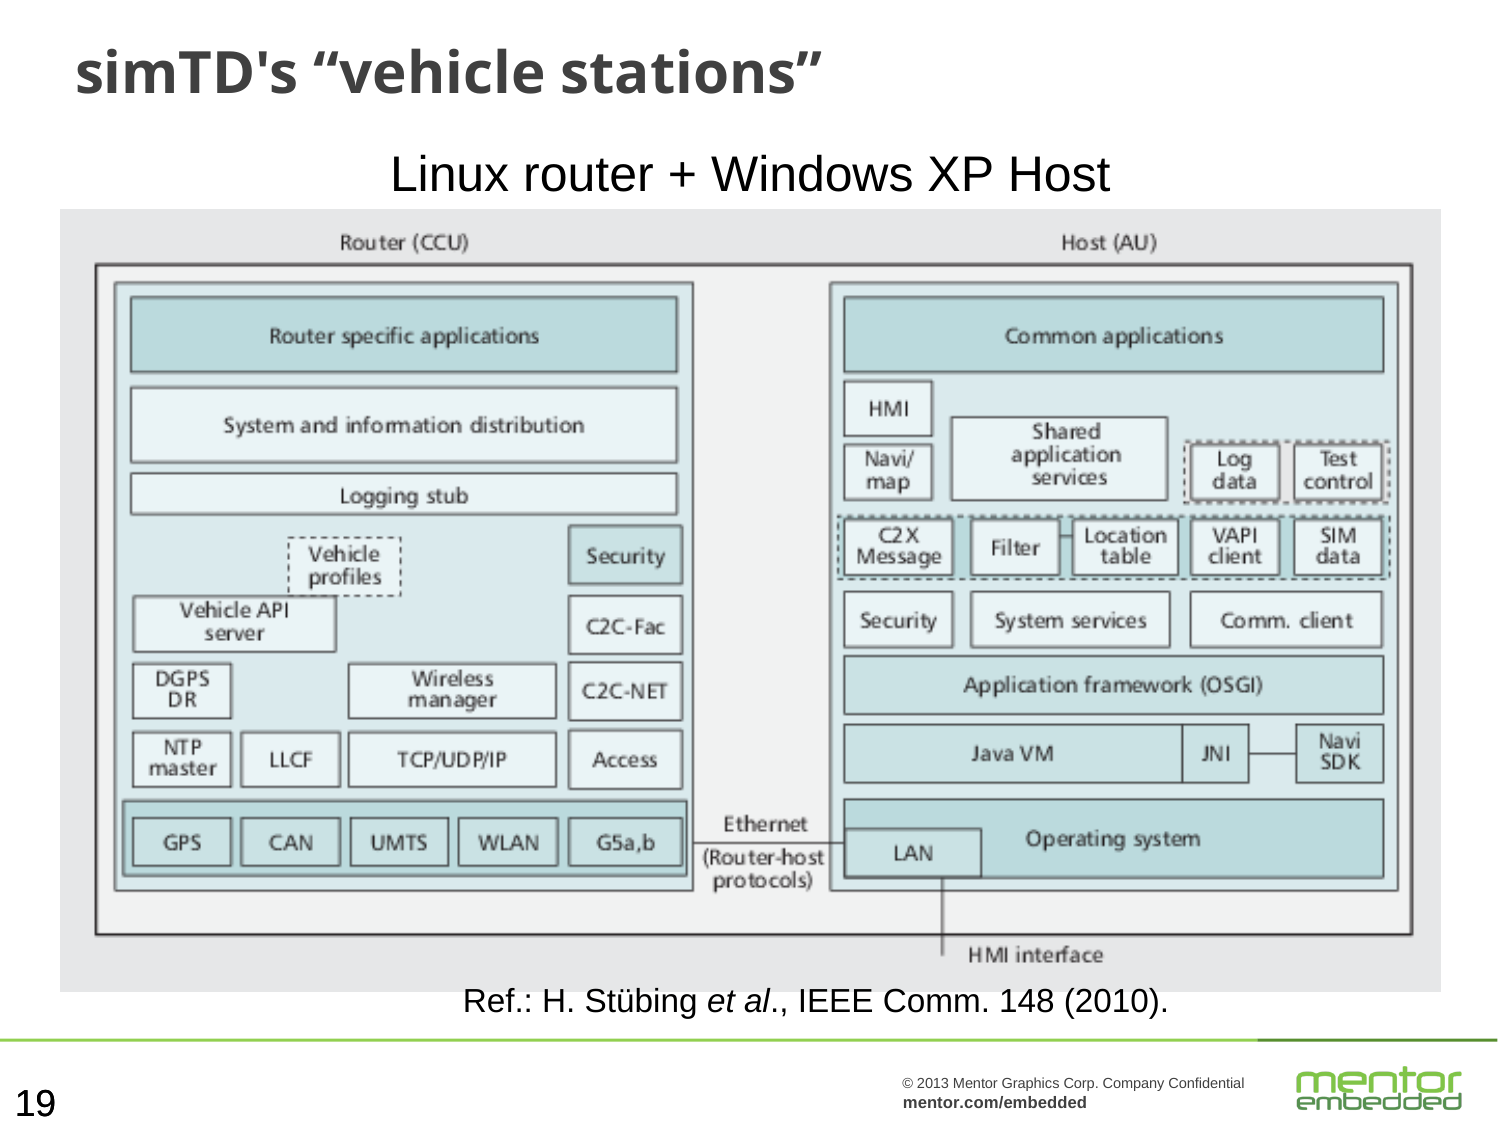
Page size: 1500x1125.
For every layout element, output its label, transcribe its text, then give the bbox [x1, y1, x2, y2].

text_box Ref.: H. Stübing et al., IEEE Comm. 148 (2010). [448, 975, 1186, 1027]
text_box Linux router + Windows XP Host [375, 139, 1125, 211]
title simTD's “vehicle stations” [0, 0, 1500, 113]
picture [1292, 1062, 1464, 1114]
picture [60, 209, 1441, 992]
